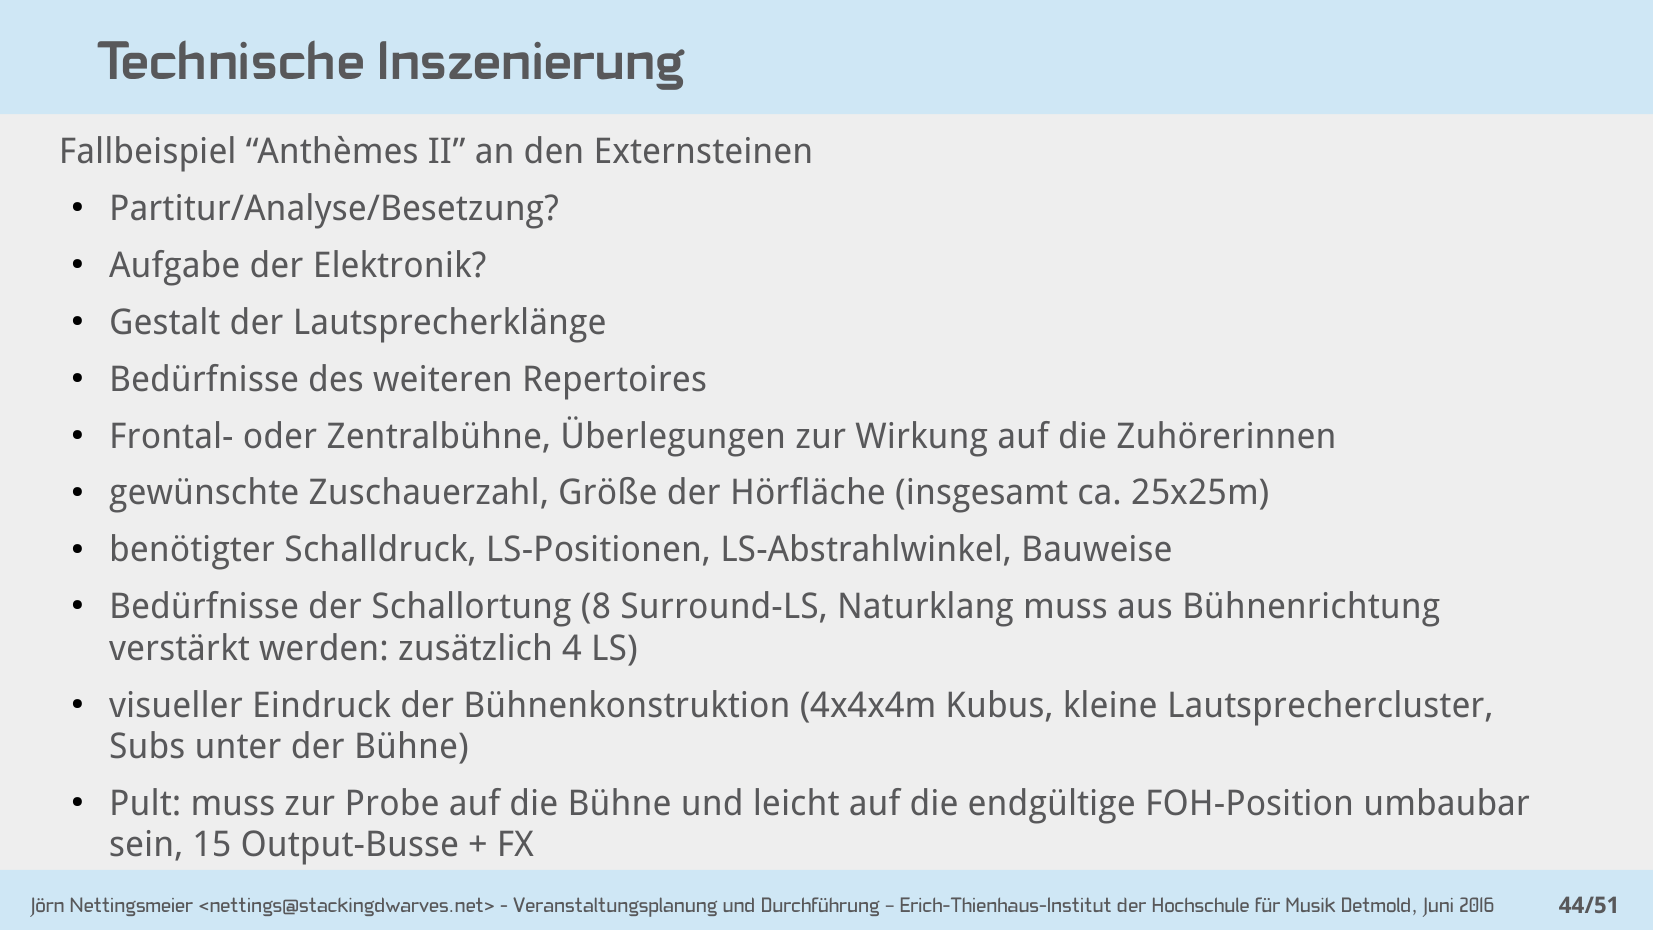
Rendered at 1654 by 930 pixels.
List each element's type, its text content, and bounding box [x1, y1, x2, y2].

title Technische Inszenierung [97, 0, 1537, 130]
list Fallbeispiel “Anthèmes II” an den Externsteinen Partitur/Analyse/Besetzung? Aufgabe der Elektronik? Gestalt der Lautsprecherklänge Bedürfnisse des weiteren Repertoires Frontal- oder Zentralbühne, Überlegungen zur Wirkung auf die Zuhörerinnen gewünschte Zuschauerzahl, Größe der Hörfläche (insgesamt ca. 25x25m) benötigter Schalldruck, LS-Positionen, LS-Abstrahlwinkel, Bauweise Bedürfnisse der Schallortung (8 Surround-LS, Naturklang muss aus Bühnenrichtung verstärkt werden: zusätzlich 4 LS) visueller Eindruck der Bühnenkonstruktion (4x4x4m Kubus, kleine Lautsprechercluster, Subs unter der Bühne) Pult: muss zur Probe auf die Bühne und leicht auf die endgültige FOH-Position umbaubar sein, 15 Output-Busse + FX [58, 130, 1576, 870]
